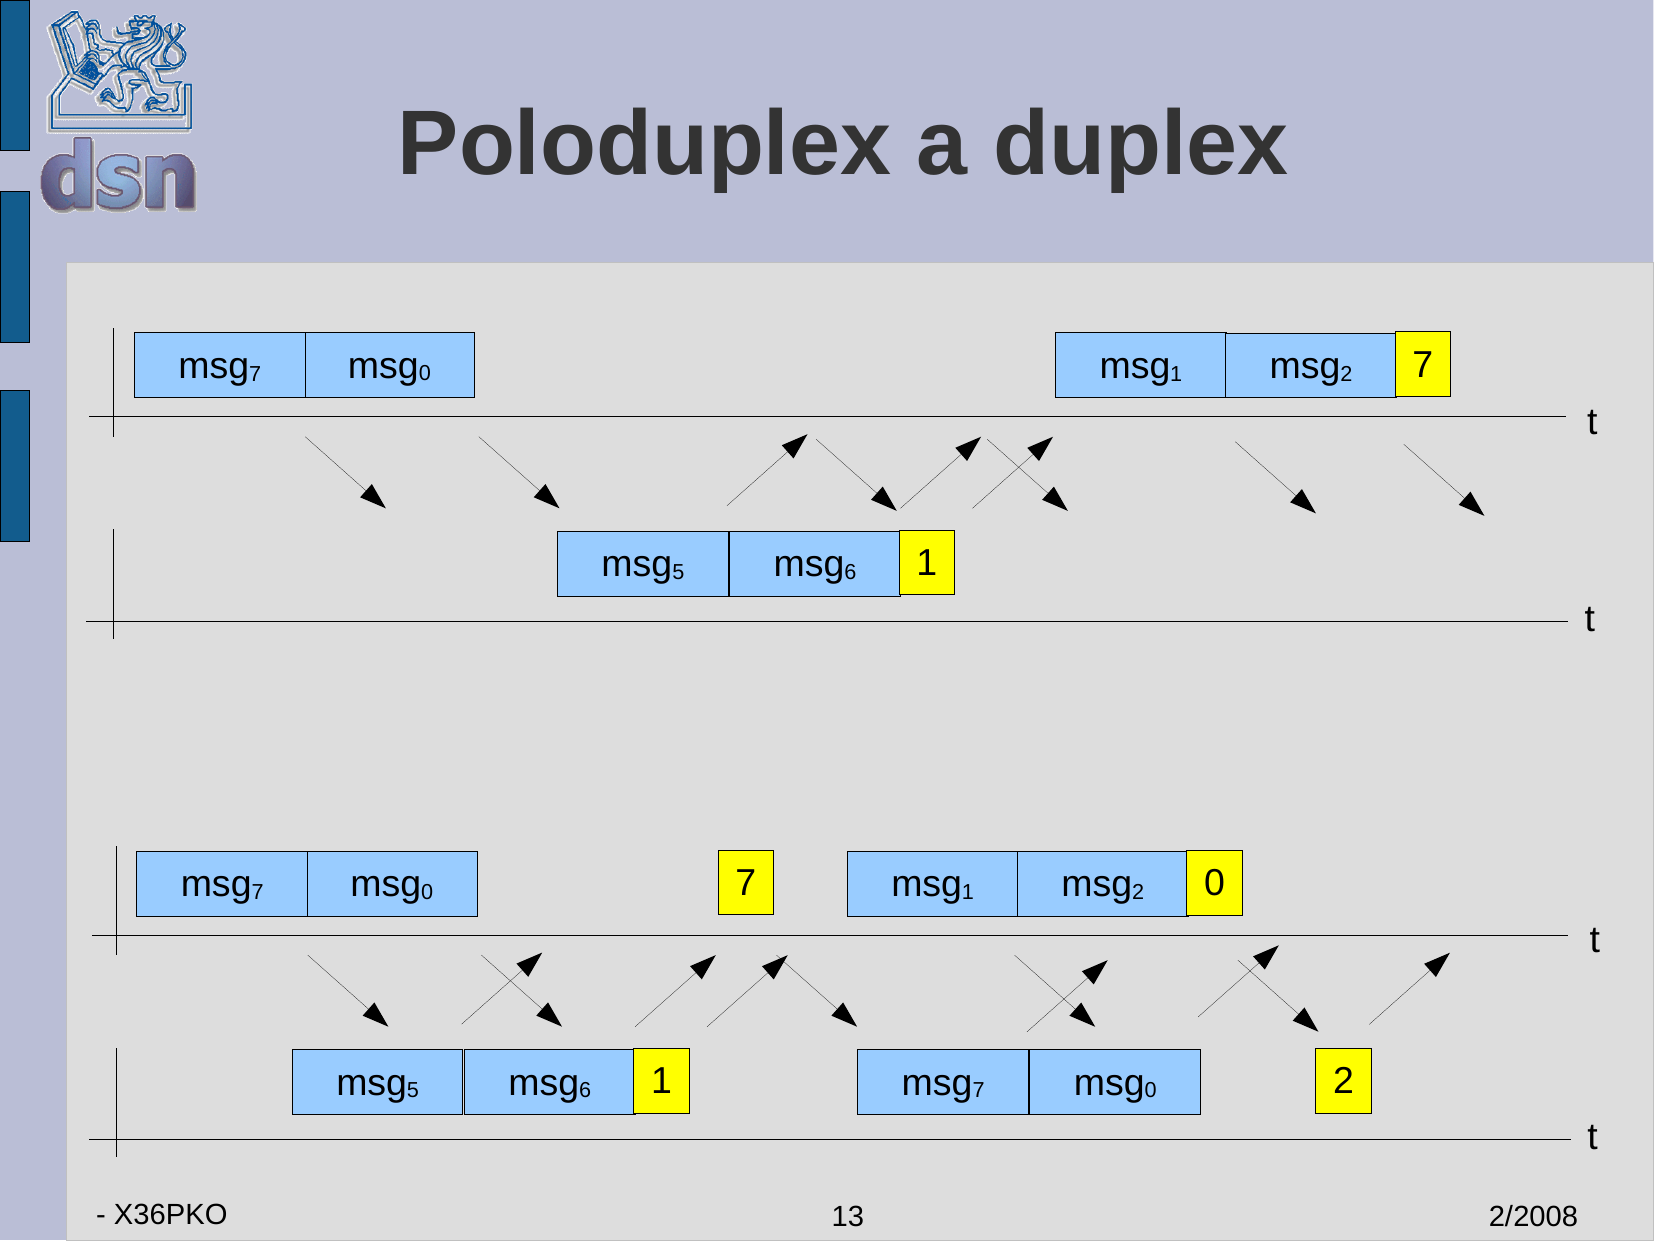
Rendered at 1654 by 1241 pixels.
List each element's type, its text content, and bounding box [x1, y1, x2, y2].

text_box msg2 [1225, 333, 1397, 398]
text_box msg6 [729, 531, 901, 597]
text_box msg0 [308, 851, 478, 917]
text_box 7 [718, 850, 774, 915]
text_box msg7 [136, 851, 308, 917]
text_box t [1572, 393, 1613, 450]
text_box 1 [633, 1048, 690, 1114]
text_box 7 [1395, 331, 1451, 397]
text_box msg1 [1055, 332, 1227, 398]
text_box 0 [1186, 850, 1243, 916]
text_box t [1574, 911, 1615, 969]
text_box t [1569, 590, 1611, 648]
text_box msg1 [847, 851, 1017, 917]
text_box msg0 [306, 332, 475, 398]
text_box t [1572, 1108, 1613, 1166]
text_box msg5 [292, 1049, 463, 1115]
text_box msg2 [1017, 851, 1189, 917]
text_box 1 [899, 530, 955, 595]
picture [10, 10, 223, 230]
text_box msg6 [464, 1049, 636, 1115]
title Poloduplex a duplex [210, 46, 1478, 239]
text_box 2 [1315, 1048, 1372, 1114]
text_box msg7 [134, 332, 306, 398]
text_box msg5 [557, 531, 729, 597]
text_box msg7 [857, 1049, 1029, 1115]
text_box msg0 [1029, 1049, 1201, 1115]
